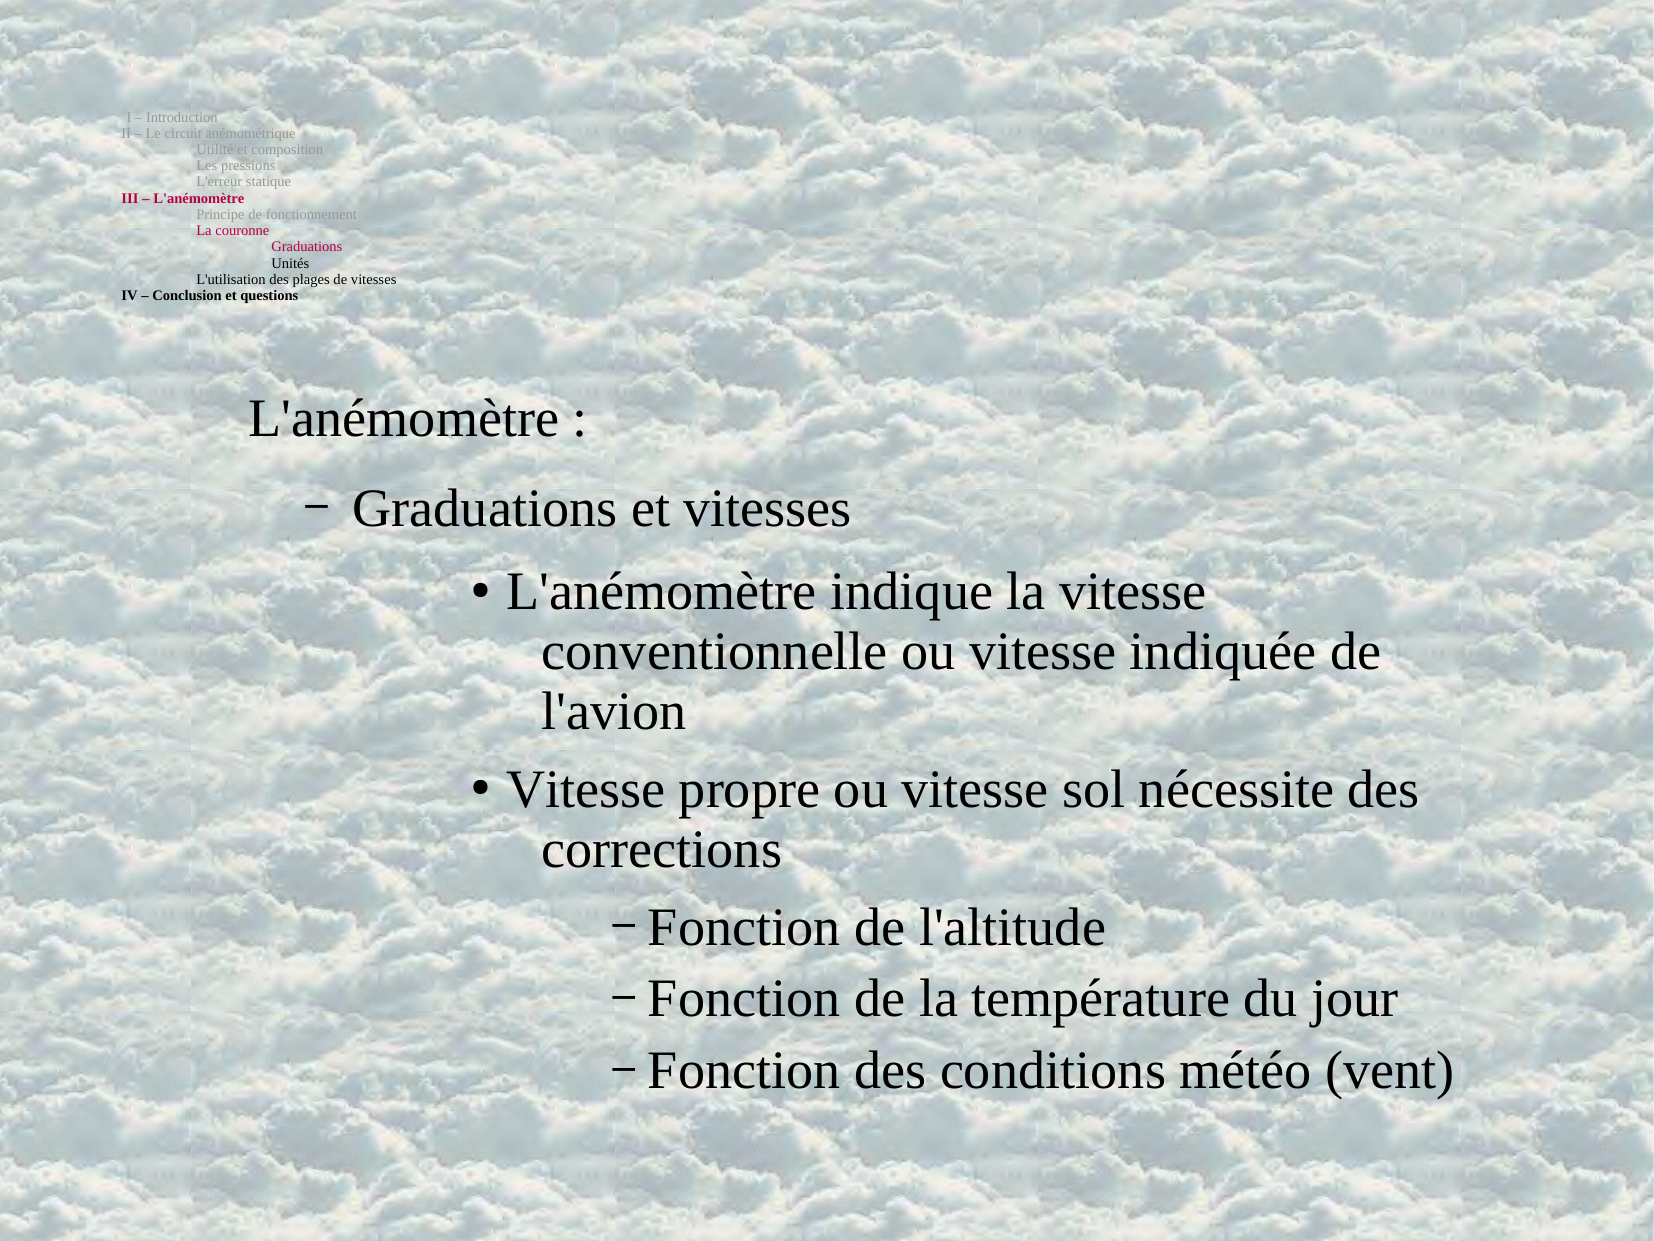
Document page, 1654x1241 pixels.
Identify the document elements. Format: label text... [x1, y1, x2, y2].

title I – Introduction II – Le circuit anémométrique Utilité et composition Les pressions L'erreur statique III – L'anémomètre Principe de fonctionnement La couronne Graduations Unités L'utilisation des plages de vitesses IV – Conclusion et questions [121, 102, 1534, 310]
picture [0, 0, 1654, 1241]
list L'anémomètre : Graduations et vitesses L'anémomètre indique la vitesse conventionnelle ou vitesse indiquée de l'avion Vitesse propre ou vitesse sol nécessite des corrections Fonction de l'altitude Fonction de la température du jour Fonction des conditions météo (vent) [116, 388, 1514, 1184]
